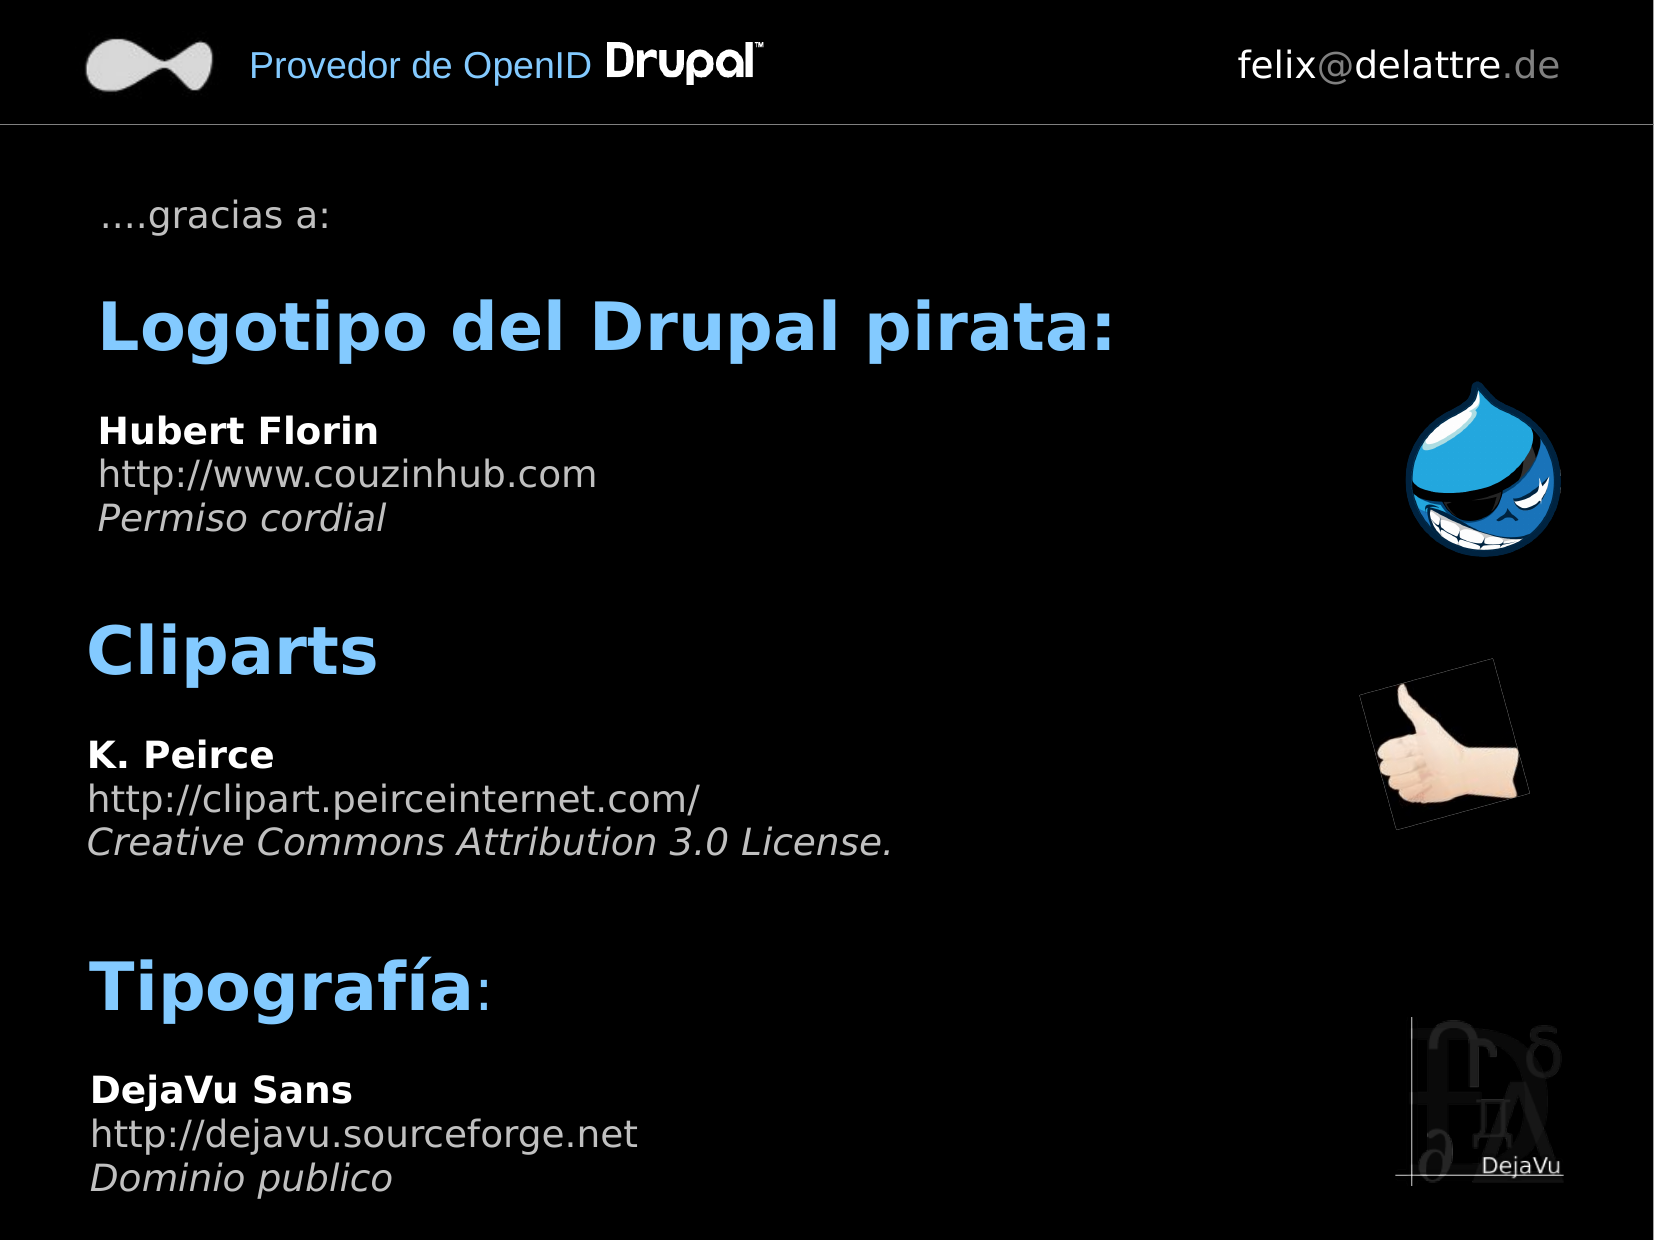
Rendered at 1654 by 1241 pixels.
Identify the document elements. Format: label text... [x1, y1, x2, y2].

picture [1405, 381, 1561, 557]
text_box Logotipo del Drupal pirata: Hubert Florin http://www.couzinhub.com Permiso cordial [82, 280, 1163, 582]
text_box ....gracias a: [85, 186, 347, 246]
text_box Tipografía: DejaVu Sans http://dejavu.sourceforge.net Dominio publico [75, 940, 654, 1208]
picture [1395, 1017, 1564, 1186]
text_box Cliparts K. Peirce http://clipart.peirceinternet.com/ Creative Commons Attribution 3.0 License. [72, 605, 1152, 906]
picture [1359, 658, 1530, 830]
picture [62, 31, 229, 104]
